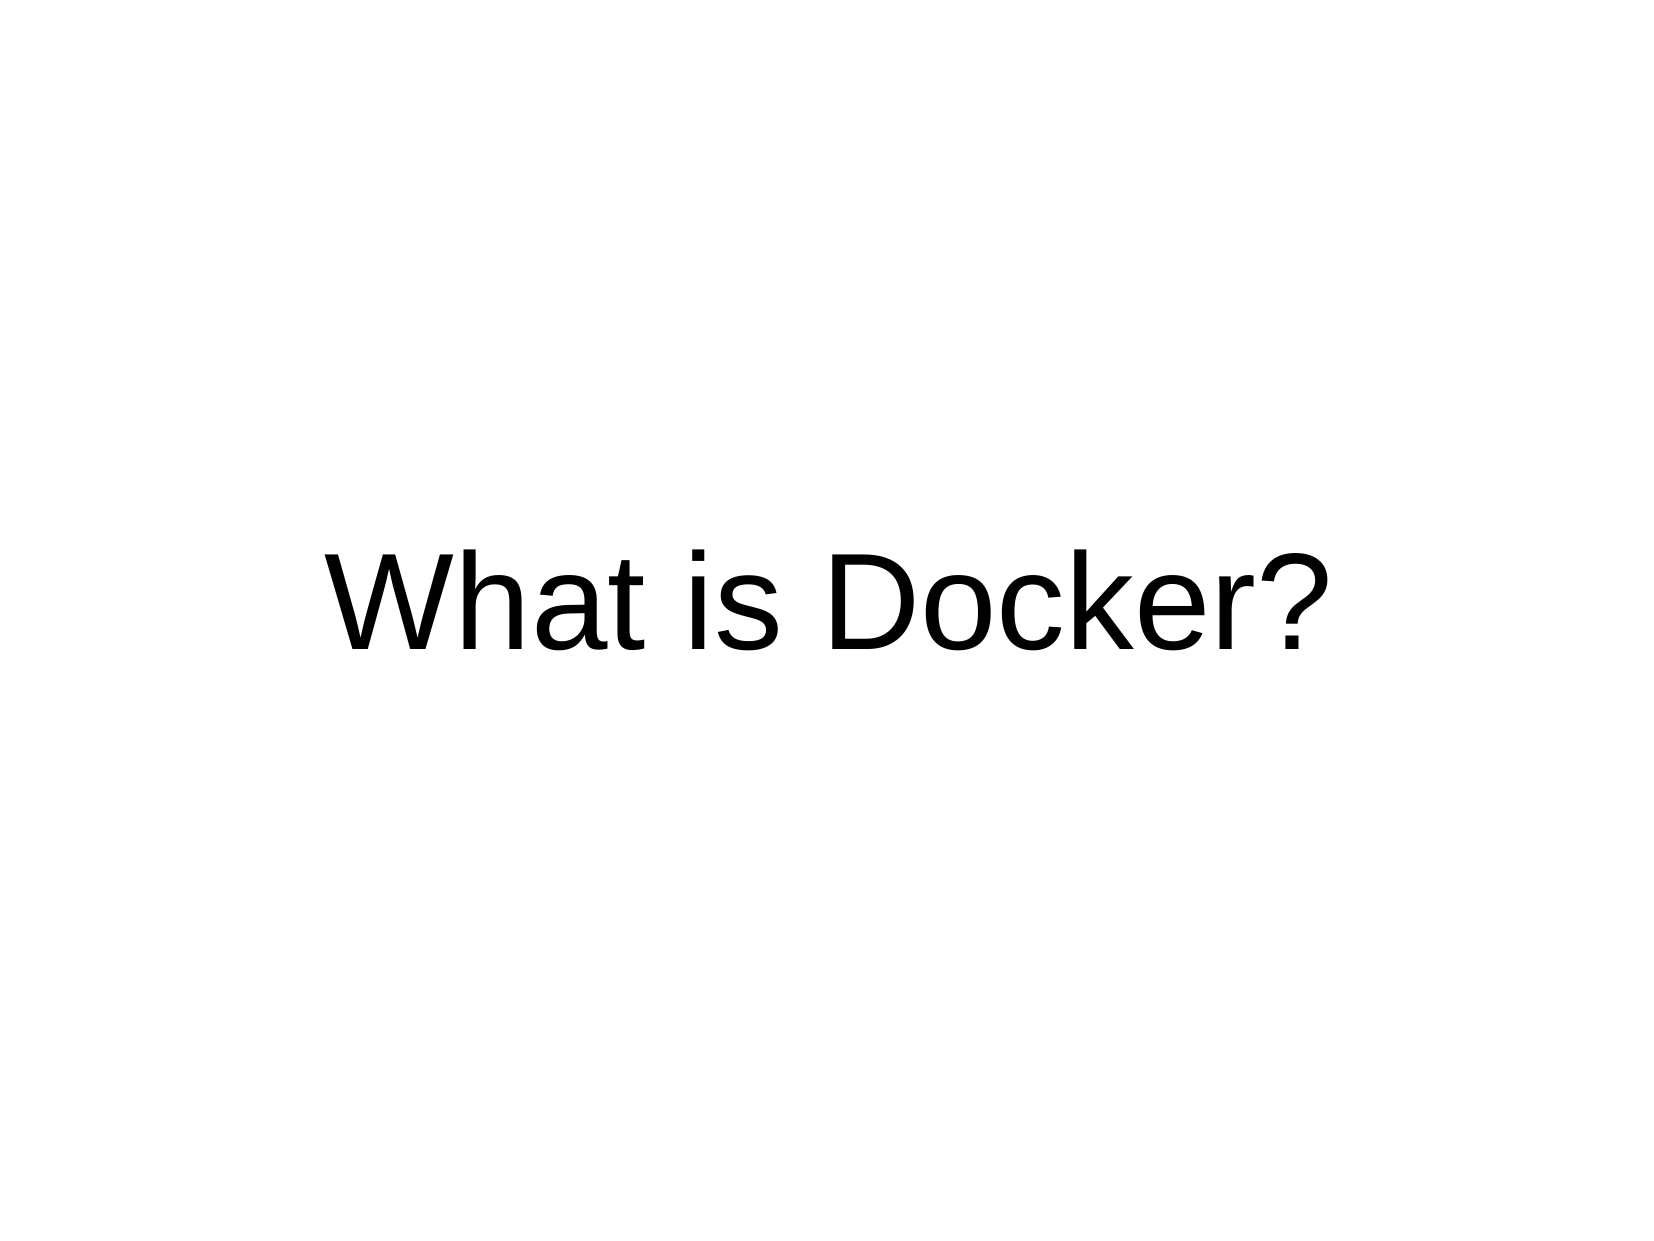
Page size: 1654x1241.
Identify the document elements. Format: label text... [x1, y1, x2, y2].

title What is Docker? [85, 497, 1574, 706]
